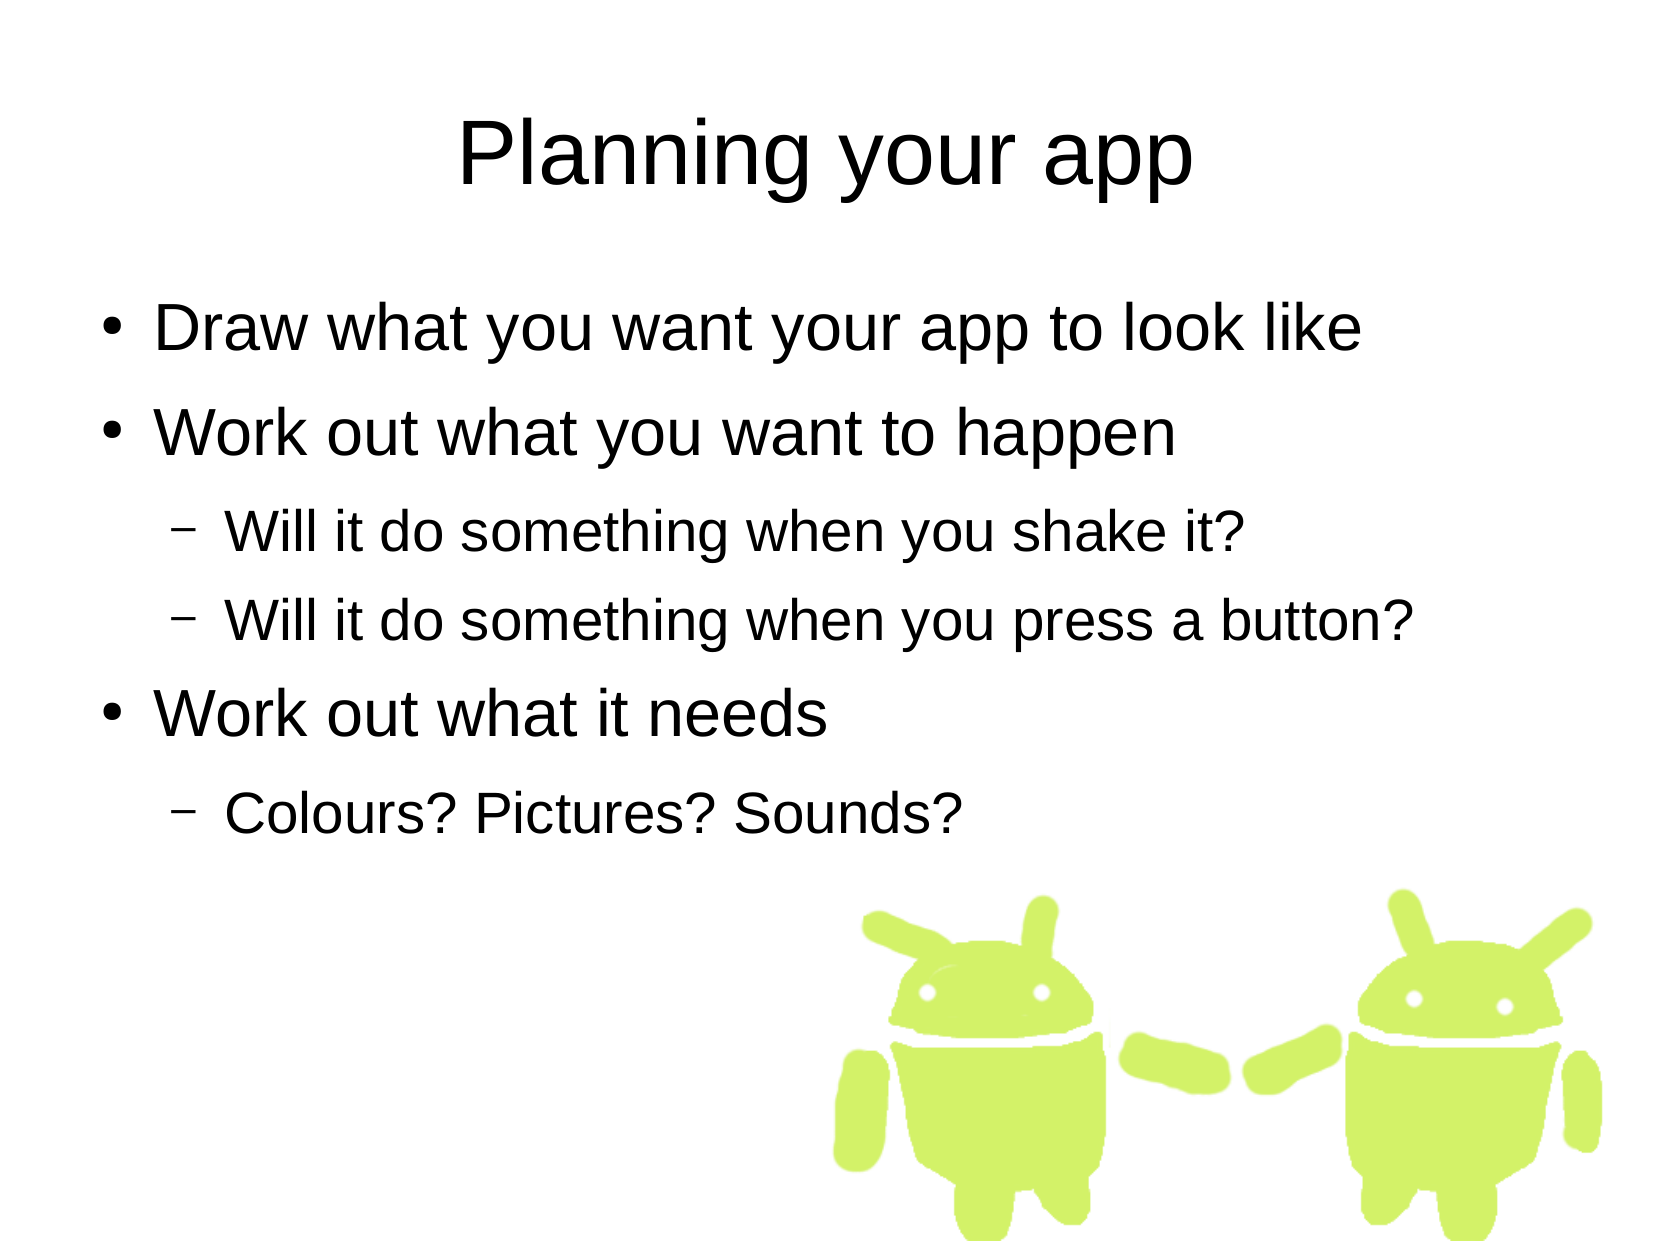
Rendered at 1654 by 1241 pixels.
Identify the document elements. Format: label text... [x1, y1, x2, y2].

title Planning your app [82, 49, 1571, 257]
picture [812, 883, 1654, 1241]
list Draw what you want your app to look like Work out what you want to happen Will it do something when you shake it? Will it do something when you press a button? Work out what it needs Colours? Pictures? Sounds? [82, 290, 1538, 1010]
